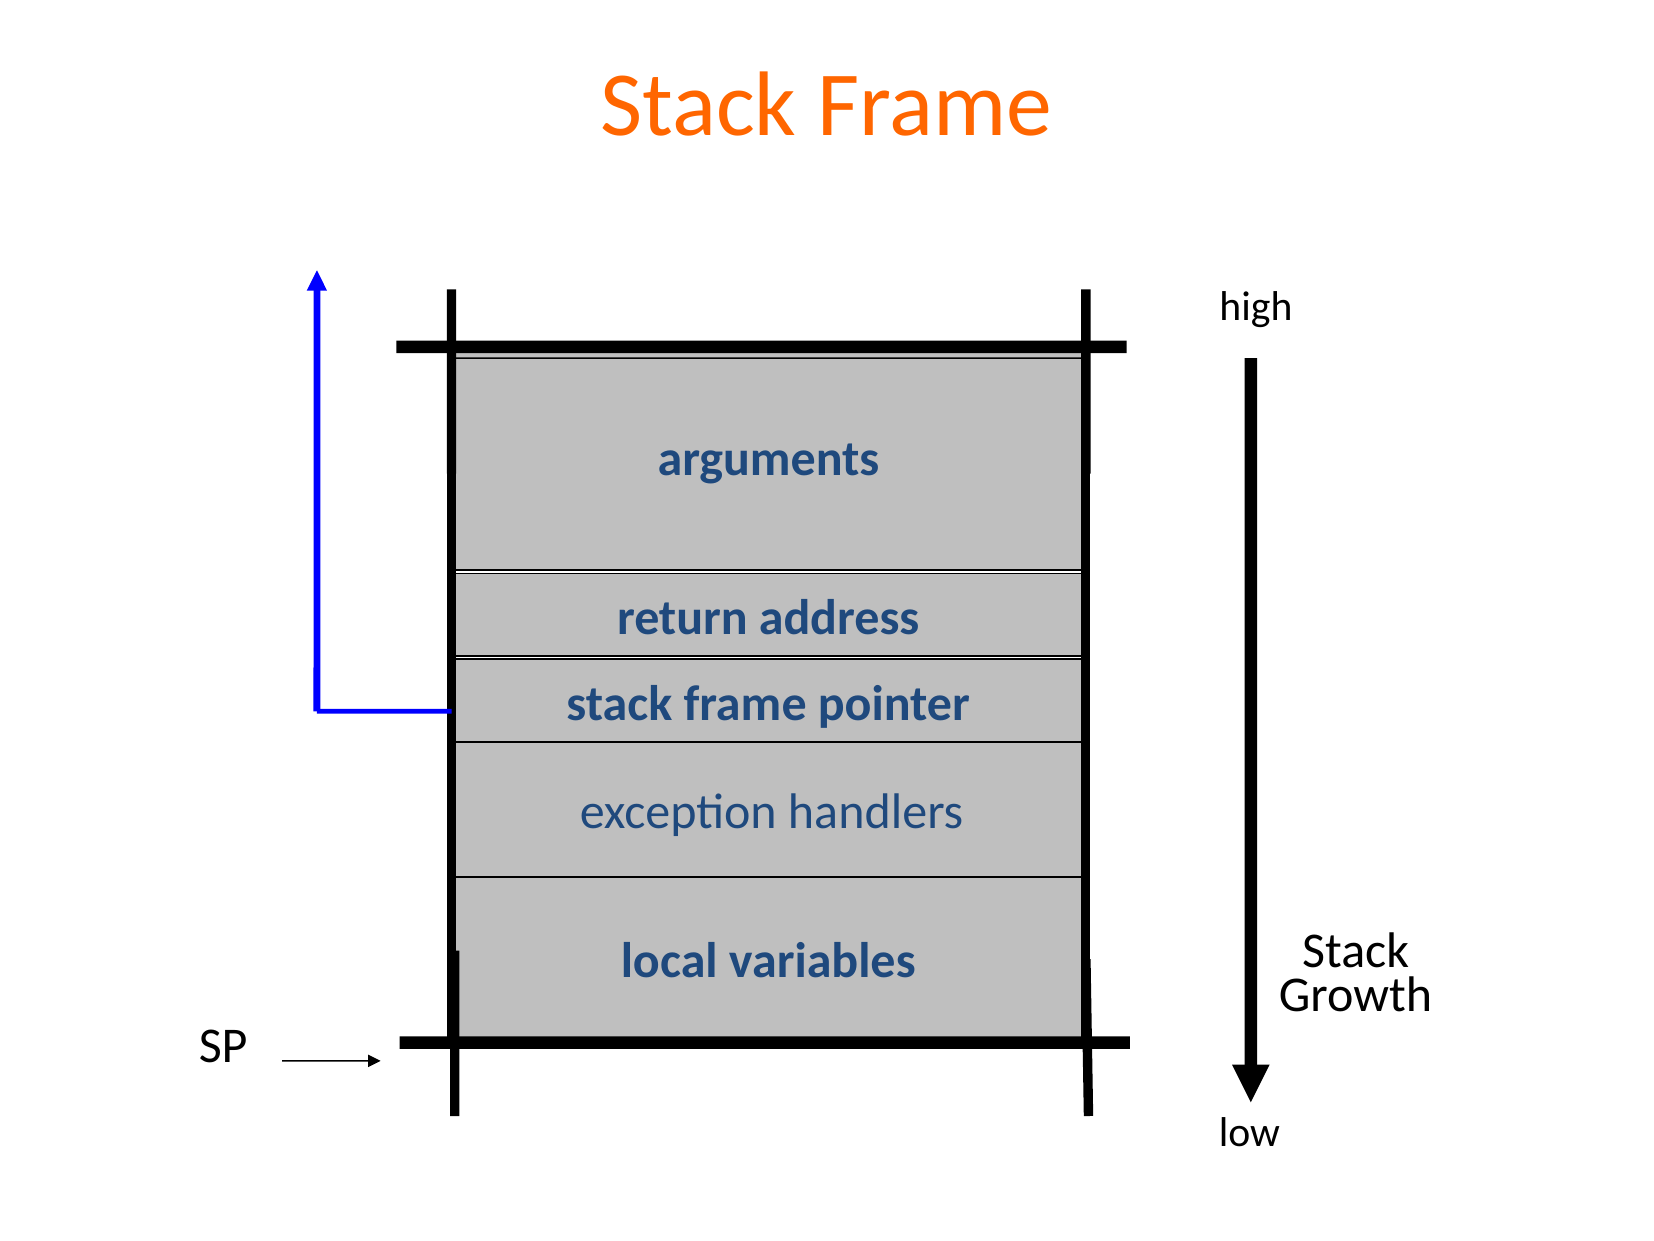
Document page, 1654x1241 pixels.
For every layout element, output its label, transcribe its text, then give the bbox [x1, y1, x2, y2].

text_box SP [183, 1004, 263, 1080]
text_box local variables [456, 877, 1081, 1036]
text_box arguments [456, 359, 1081, 571]
text_box low [1204, 1097, 1295, 1163]
title Stack Frame [82, 0, 1571, 203]
text_box high [1204, 270, 1308, 336]
text_box exception handlers [456, 742, 1081, 877]
text_box stack frame pointer [456, 659, 1081, 742]
text_box return address [456, 573, 1081, 657]
text_box Stack Growth [1264, 909, 1447, 1022]
